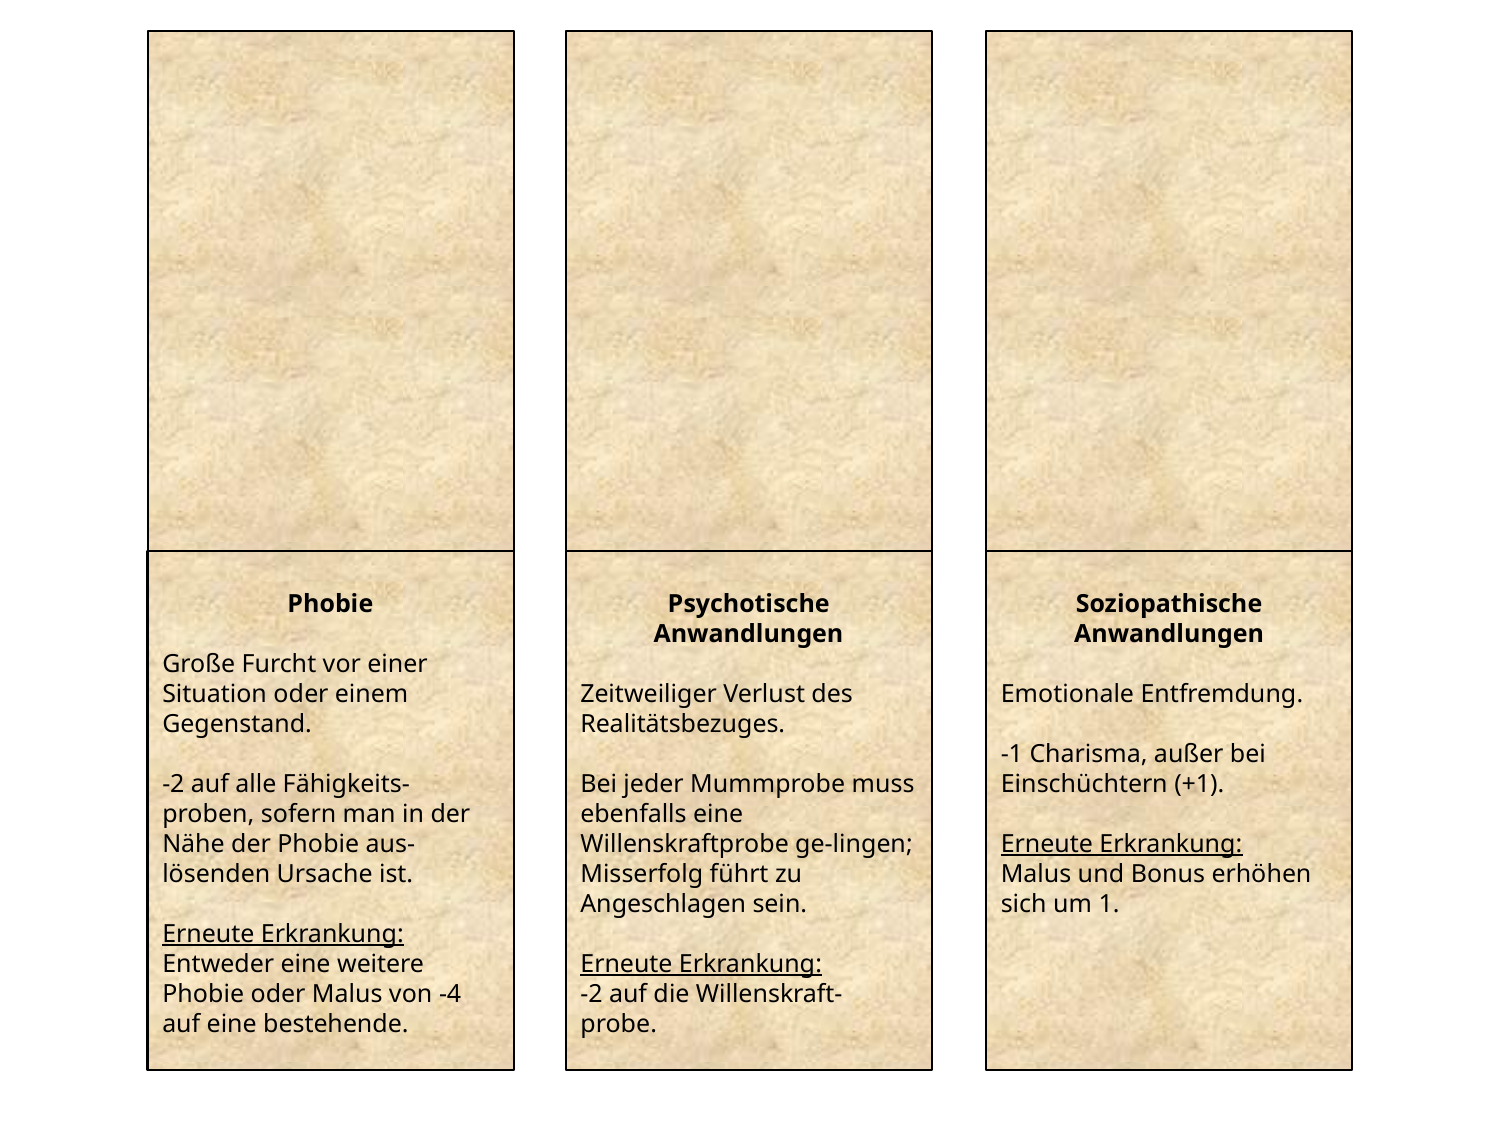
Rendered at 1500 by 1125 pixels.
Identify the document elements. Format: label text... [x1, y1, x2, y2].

text_box [147, 30, 514, 550]
text_box Soziopathische Anwandlungen Emotionale Entfremdung. -1 Charisma, außer bei Einschüchtern (+1). Erneute Erkrankung: Malus und Bonus erhöhen sich um 1. [986, 550, 1353, 1071]
text_box [986, 30, 1353, 550]
text_box Psychotische Anwandlungen Zeitweiliger Verlust des Realitätsbezuges. Bei jeder Mummprobe muss ebenfalls eine Willenskraftprobe ge-lingen; Misserfolg führt zu Angeschlagen sein. Erneute Erkrankung: -2 auf die Willenskraft-probe. [565, 550, 932, 1071]
text_box Phobie Große Furcht vor einer Situation oder einem Gegenstand. -2 auf alle Fähigkeits-proben, sofern man in der Nähe der Phobie aus-lösenden Ursache ist. Erneute Erkrankung: Entweder eine weitere Phobie oder Malus von -4 auf eine bestehende. [147, 550, 514, 1071]
text_box [565, 30, 932, 550]
